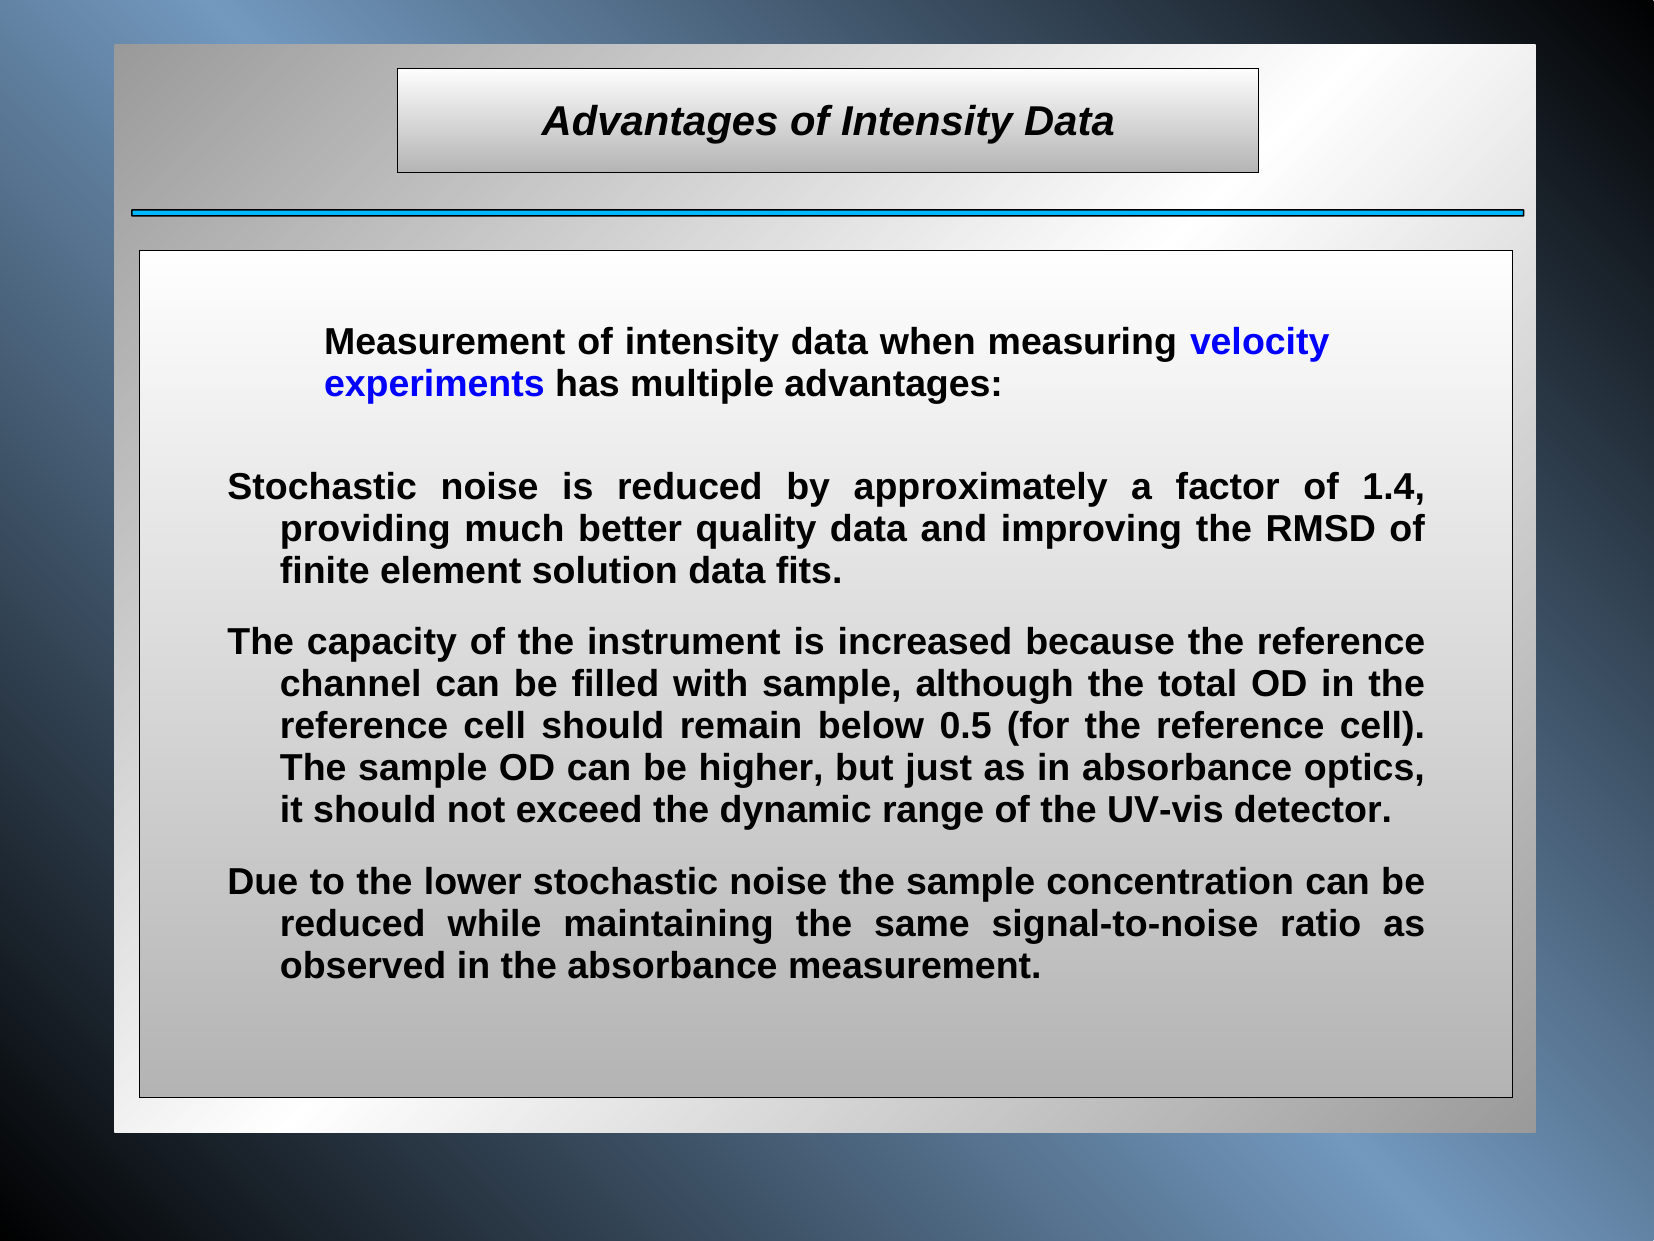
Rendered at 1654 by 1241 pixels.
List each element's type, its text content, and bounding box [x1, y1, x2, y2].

text_box [139, 250, 1513, 1098]
text_box Stochastic noise is reduced by approximately a factor of 1.4, providing much better quality data and improving the RMSD of finite element solution data fits. The capacity of the instrument is increased because the reference channel can be filled with sample, although the total OD in the reference cell should remain below 0.5 (for the reference cell). The sample OD can be higher, but just as in absorbance optics, it should not exceed the dynamic range of the UV-vis detector. Due to the lower stochastic noise the sample concentration can be reduced while maintaining the same signal-to-noise ratio as observed in the absorbance measurement. [227, 465, 1427, 987]
text_box Measurement of intensity data when measuring velocity experiments has multiple advantages: [324, 320, 1330, 531]
text_box [131, 209, 1524, 216]
text_box Advantages of Intensity Data [397, 68, 1259, 173]
